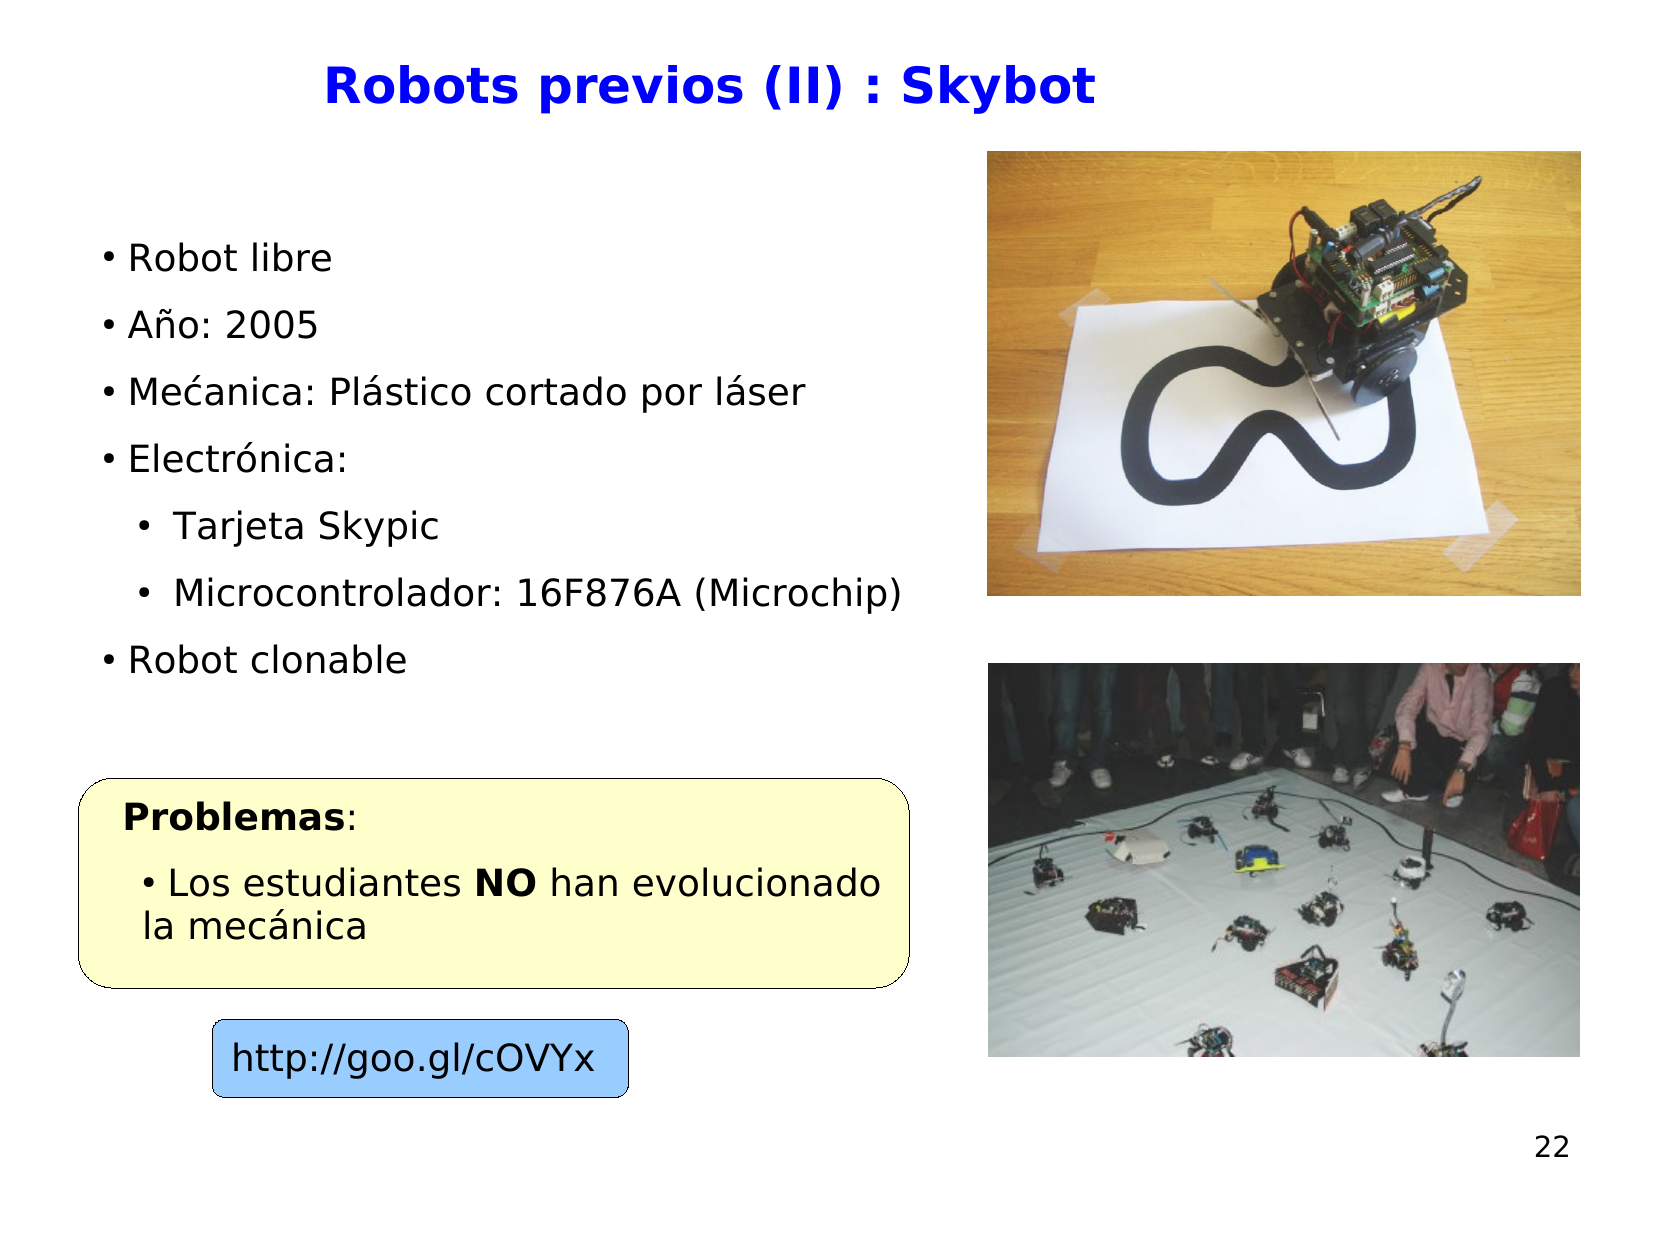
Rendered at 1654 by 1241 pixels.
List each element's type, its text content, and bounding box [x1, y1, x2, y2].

text_box [78, 778, 910, 989]
picture [988, 663, 1580, 1057]
text_box [212, 1019, 629, 1098]
text_box Problemas: [107, 788, 381, 848]
text_box Los estudiantes NO han evolucionado la mecánica [127, 854, 941, 956]
text_box http://goo.gl/cOVYx [216, 1029, 622, 1089]
picture [987, 151, 1581, 596]
text_box Robots previos (II) : Skybot [308, 49, 1112, 123]
text_box Robot libre Año: 2005 Mećanica: Plástico cortado por láser Electrónica: Tarjeta Skypic Microcontrolador: 16F876A (Microchip) Robot clonable [87, 229, 1066, 691]
